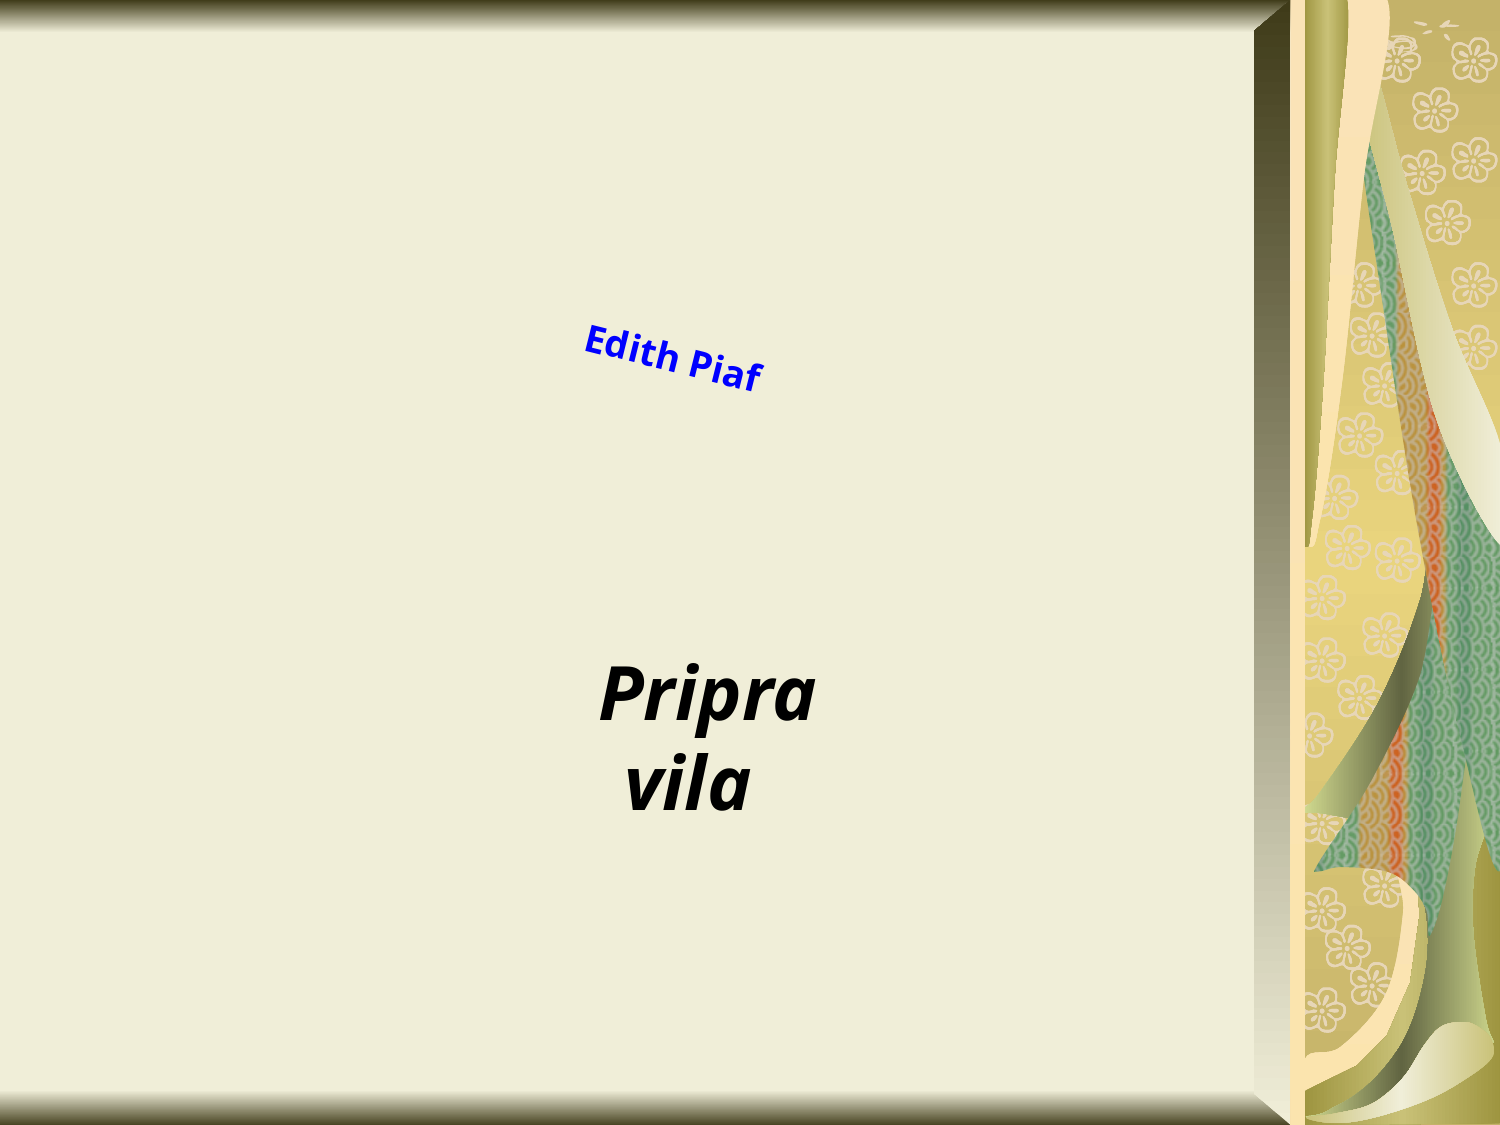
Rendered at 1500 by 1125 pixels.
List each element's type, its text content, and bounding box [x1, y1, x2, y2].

text_box Edith Piaf [173, 0, 1174, 790]
subtitle Pripravila [564, 679, 851, 1125]
picture [1314, 144, 1500, 936]
